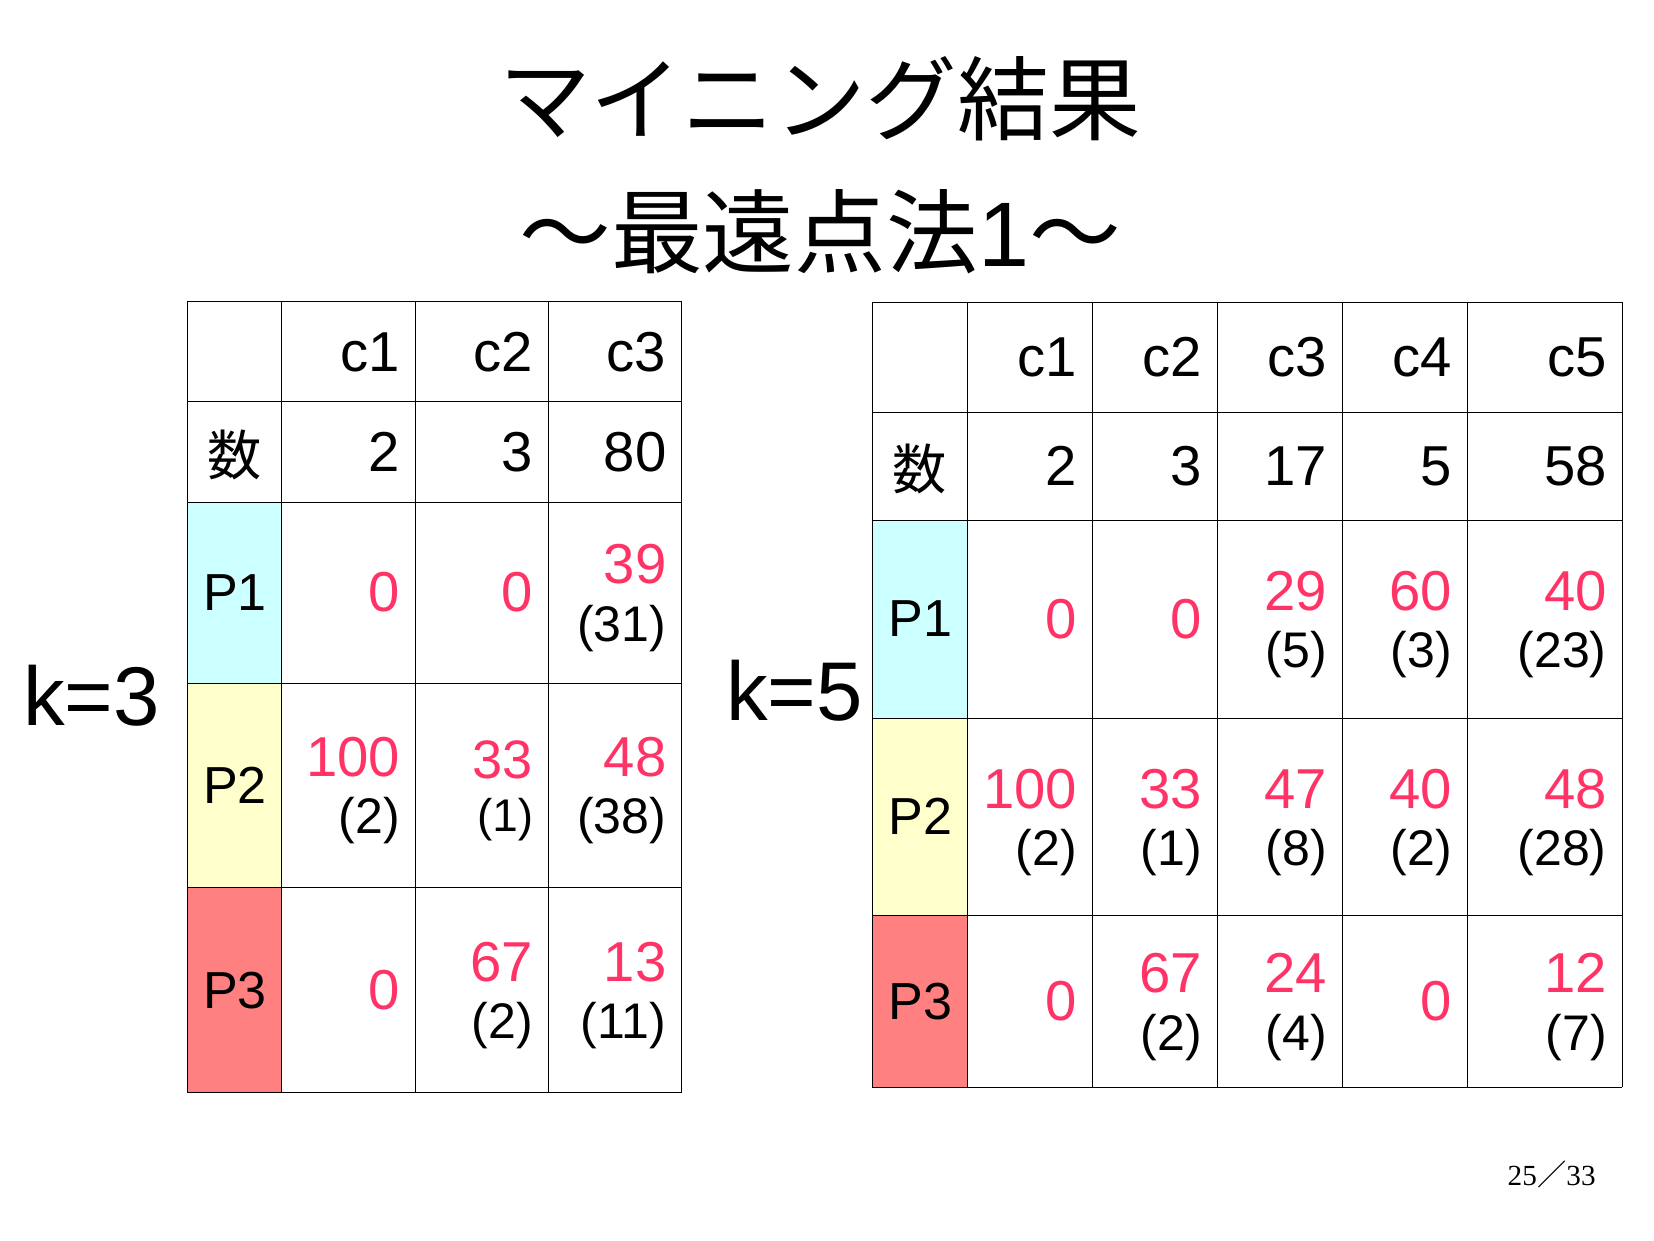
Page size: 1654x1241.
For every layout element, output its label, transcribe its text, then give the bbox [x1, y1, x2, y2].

table_cell 2 [968, 413, 1092, 520]
title マイニング結果 〜最遠点法1〜 [76, 56, 1565, 264]
table_header [873, 303, 967, 412]
table_header c5 [1468, 303, 1622, 412]
table_header c1 [968, 303, 1092, 412]
table_cell P3 [188, 888, 281, 1092]
table_cell P1 [188, 503, 281, 683]
table_cell 67 (2) [1093, 916, 1217, 1087]
table_cell 0 [968, 916, 1092, 1087]
title k=3 [0, 649, 187, 743]
table_header c4 [1343, 303, 1467, 412]
table_cell 0 [1093, 521, 1217, 718]
table_cell P2 [873, 719, 967, 915]
table_cell 3 [416, 402, 548, 502]
table_cell 0 [282, 888, 415, 1092]
table_cell 60 (3) [1343, 521, 1467, 718]
table_cell 数 [873, 413, 967, 520]
table_cell 48 (28) [1468, 719, 1622, 915]
title k=5 [682, 644, 916, 739]
table_cell 5 [1343, 413, 1467, 520]
table_cell 12 (7) [1468, 916, 1622, 1087]
table_cell 100 (2) [282, 684, 415, 887]
table_cell 33 (1) [416, 684, 548, 887]
table_header c3 [549, 302, 681, 401]
table_cell P3 [873, 916, 967, 1087]
table_cell 100 (2) [968, 719, 1092, 915]
table_cell 2 [282, 402, 415, 502]
table_cell 24 (4) [1218, 916, 1342, 1087]
table_header c2 [416, 302, 548, 401]
table_header c1 [282, 302, 415, 401]
table_cell 33 (1) [1093, 719, 1217, 915]
table_cell 67 (2) [416, 888, 548, 1092]
table_cell 13 (11) [549, 888, 681, 1092]
table_cell 40 (2) [1343, 719, 1467, 915]
table_cell P2 [188, 684, 281, 887]
table_cell P1 [873, 521, 967, 718]
table_cell 48 (38) [549, 684, 681, 887]
table_cell 47 (8) [1218, 719, 1342, 915]
table_header c3 [1218, 303, 1342, 412]
table_header c2 [1093, 303, 1217, 412]
table_cell 17 [1218, 413, 1342, 520]
table_cell 39 (31) [549, 503, 681, 683]
table_cell 29 (5) [1218, 521, 1342, 718]
table_cell 58 [1468, 413, 1622, 520]
table_cell 0 [416, 503, 548, 683]
table_cell 40 (23) [1468, 521, 1622, 718]
table_header [188, 302, 281, 401]
table_cell 数 [188, 402, 281, 502]
table_cell 0 [1343, 916, 1467, 1087]
table_cell 0 [282, 503, 415, 683]
table_cell 3 [1093, 413, 1217, 520]
table_cell 80 [549, 402, 681, 502]
table_cell 0 [968, 521, 1092, 718]
